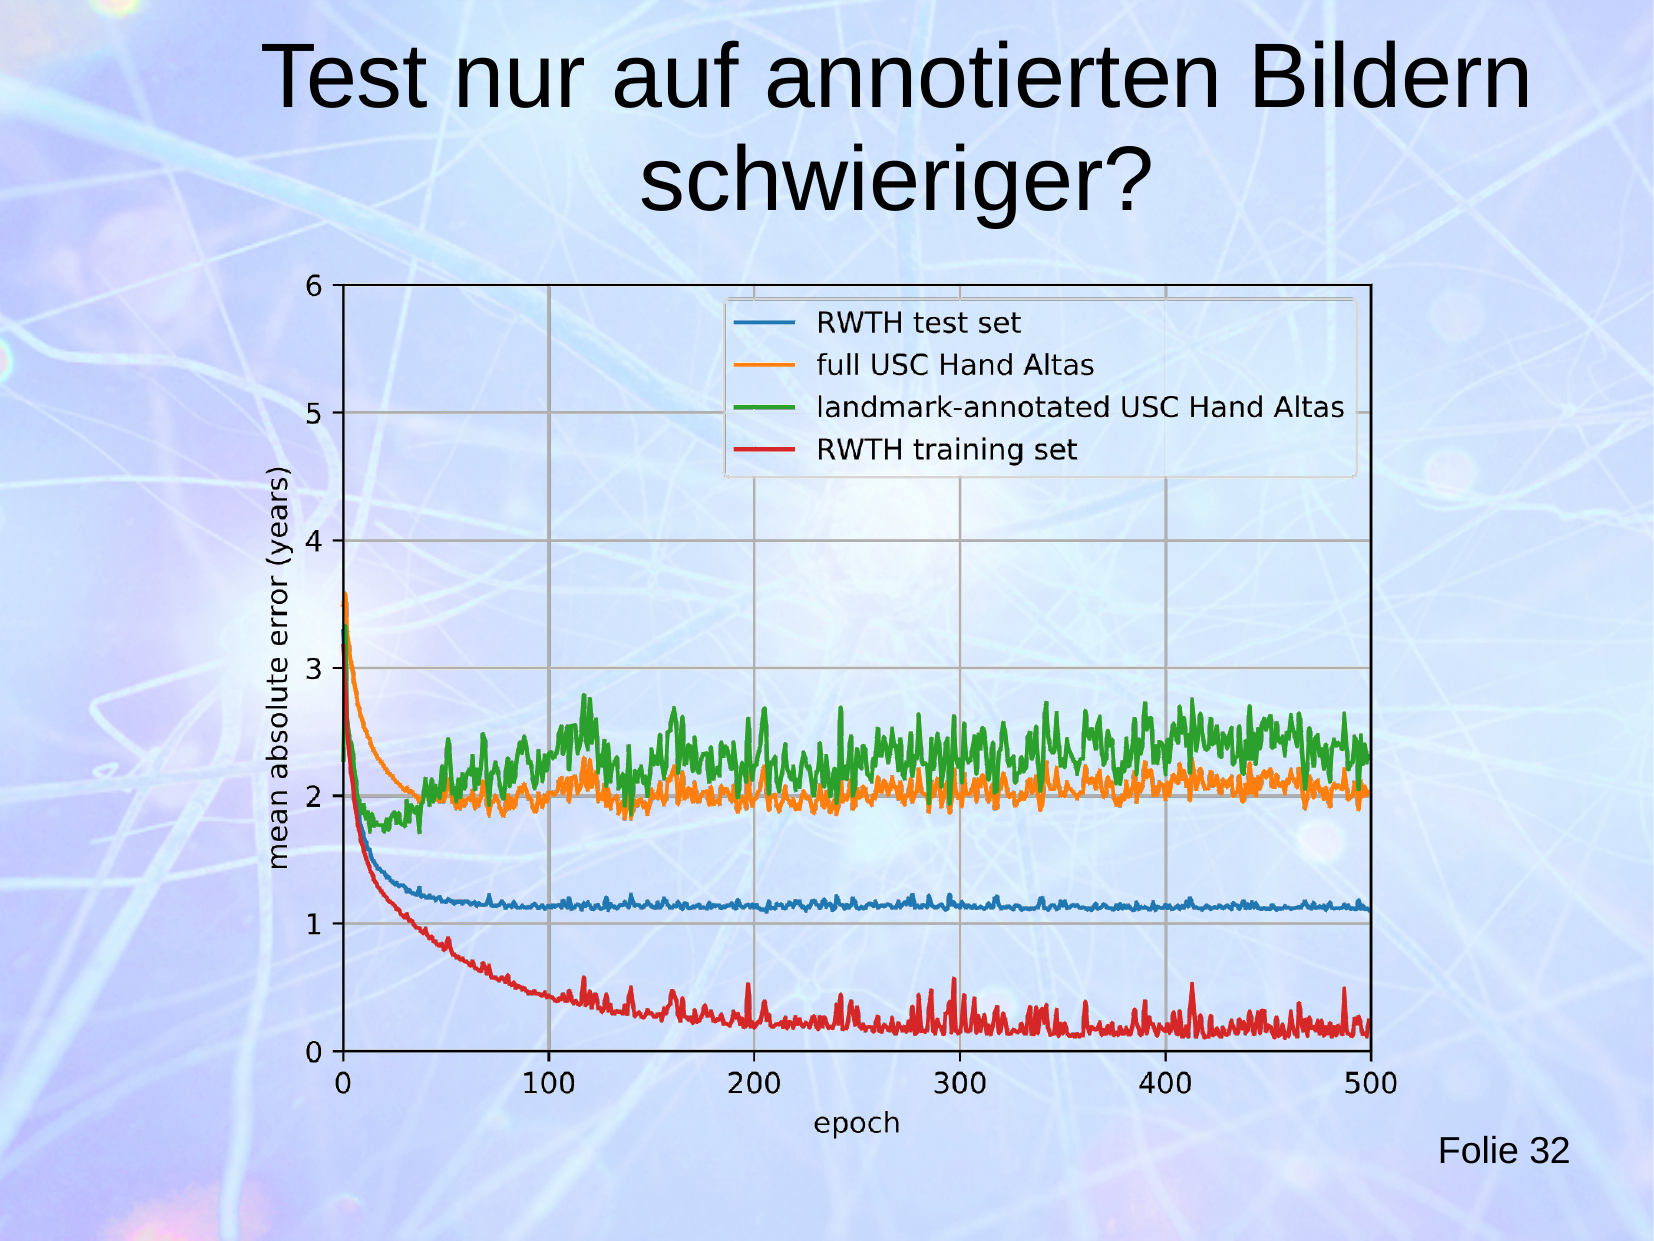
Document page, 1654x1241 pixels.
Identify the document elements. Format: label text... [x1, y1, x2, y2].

picture [0, 0, 1654, 1241]
title Test nur auf annotierten Bildern schwieriger? [236, 23, 1560, 231]
